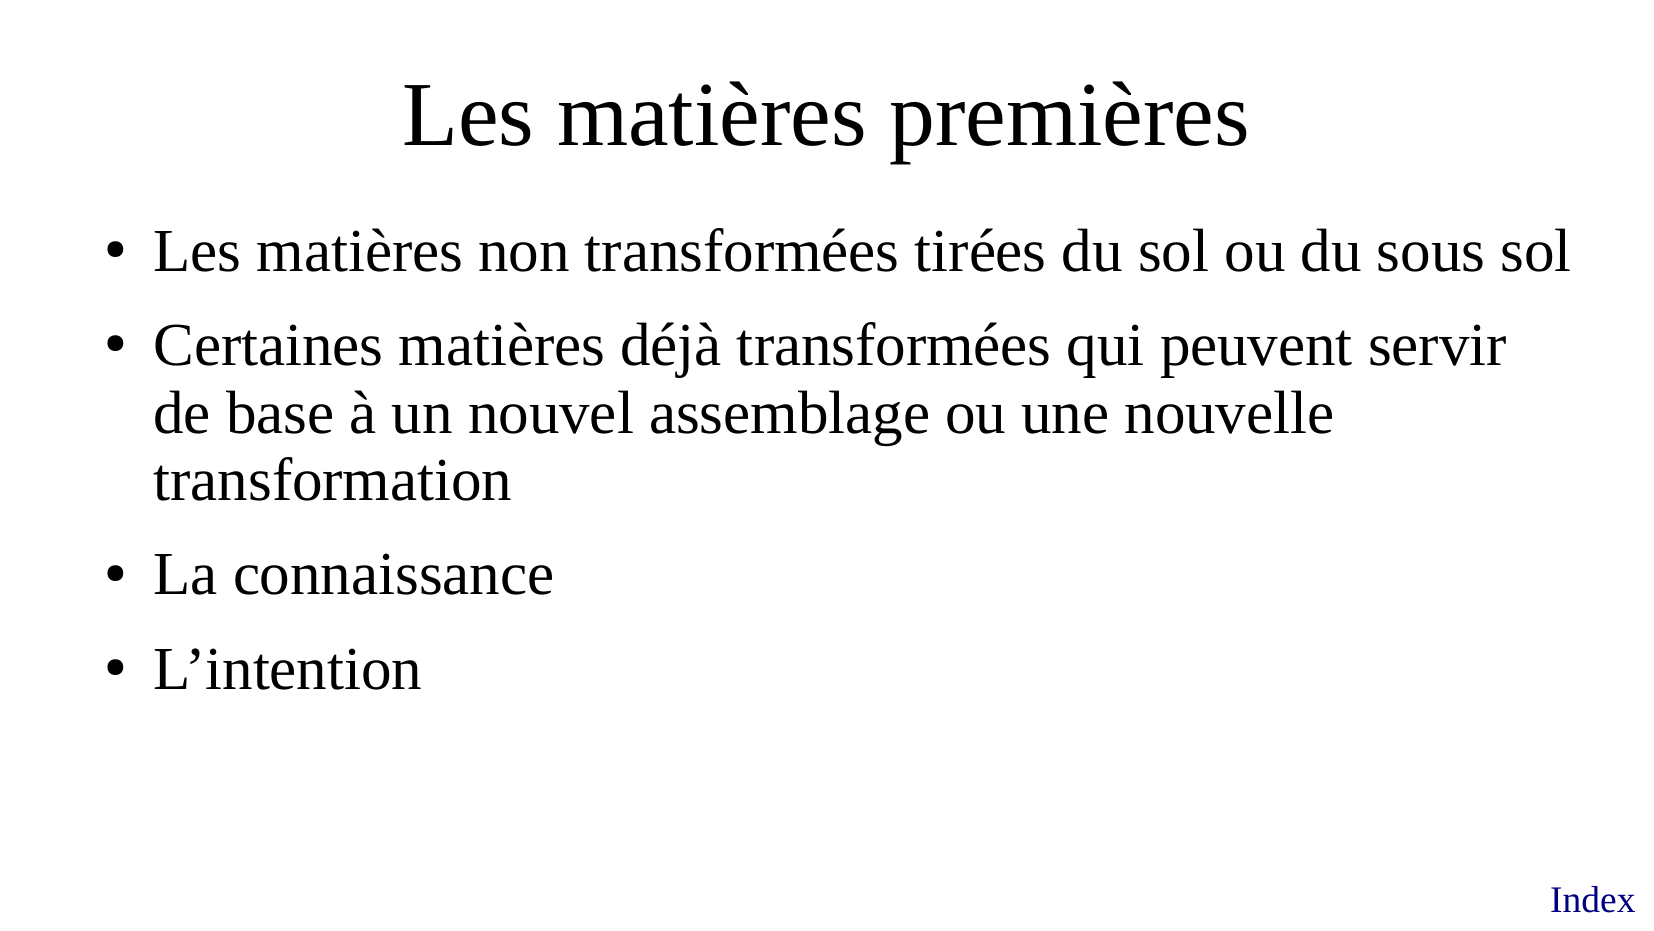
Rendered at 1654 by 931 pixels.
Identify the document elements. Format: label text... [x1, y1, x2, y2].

title Les matières premières [82, 36, 1571, 193]
list Les matières non transformées tirées du sol ou du sous sol Certaines matières déjà transformées qui peuvent servir de base à un nouvel assemblage ou une nouvelle transformation La connaissance L’intention [88, 217, 1577, 757]
